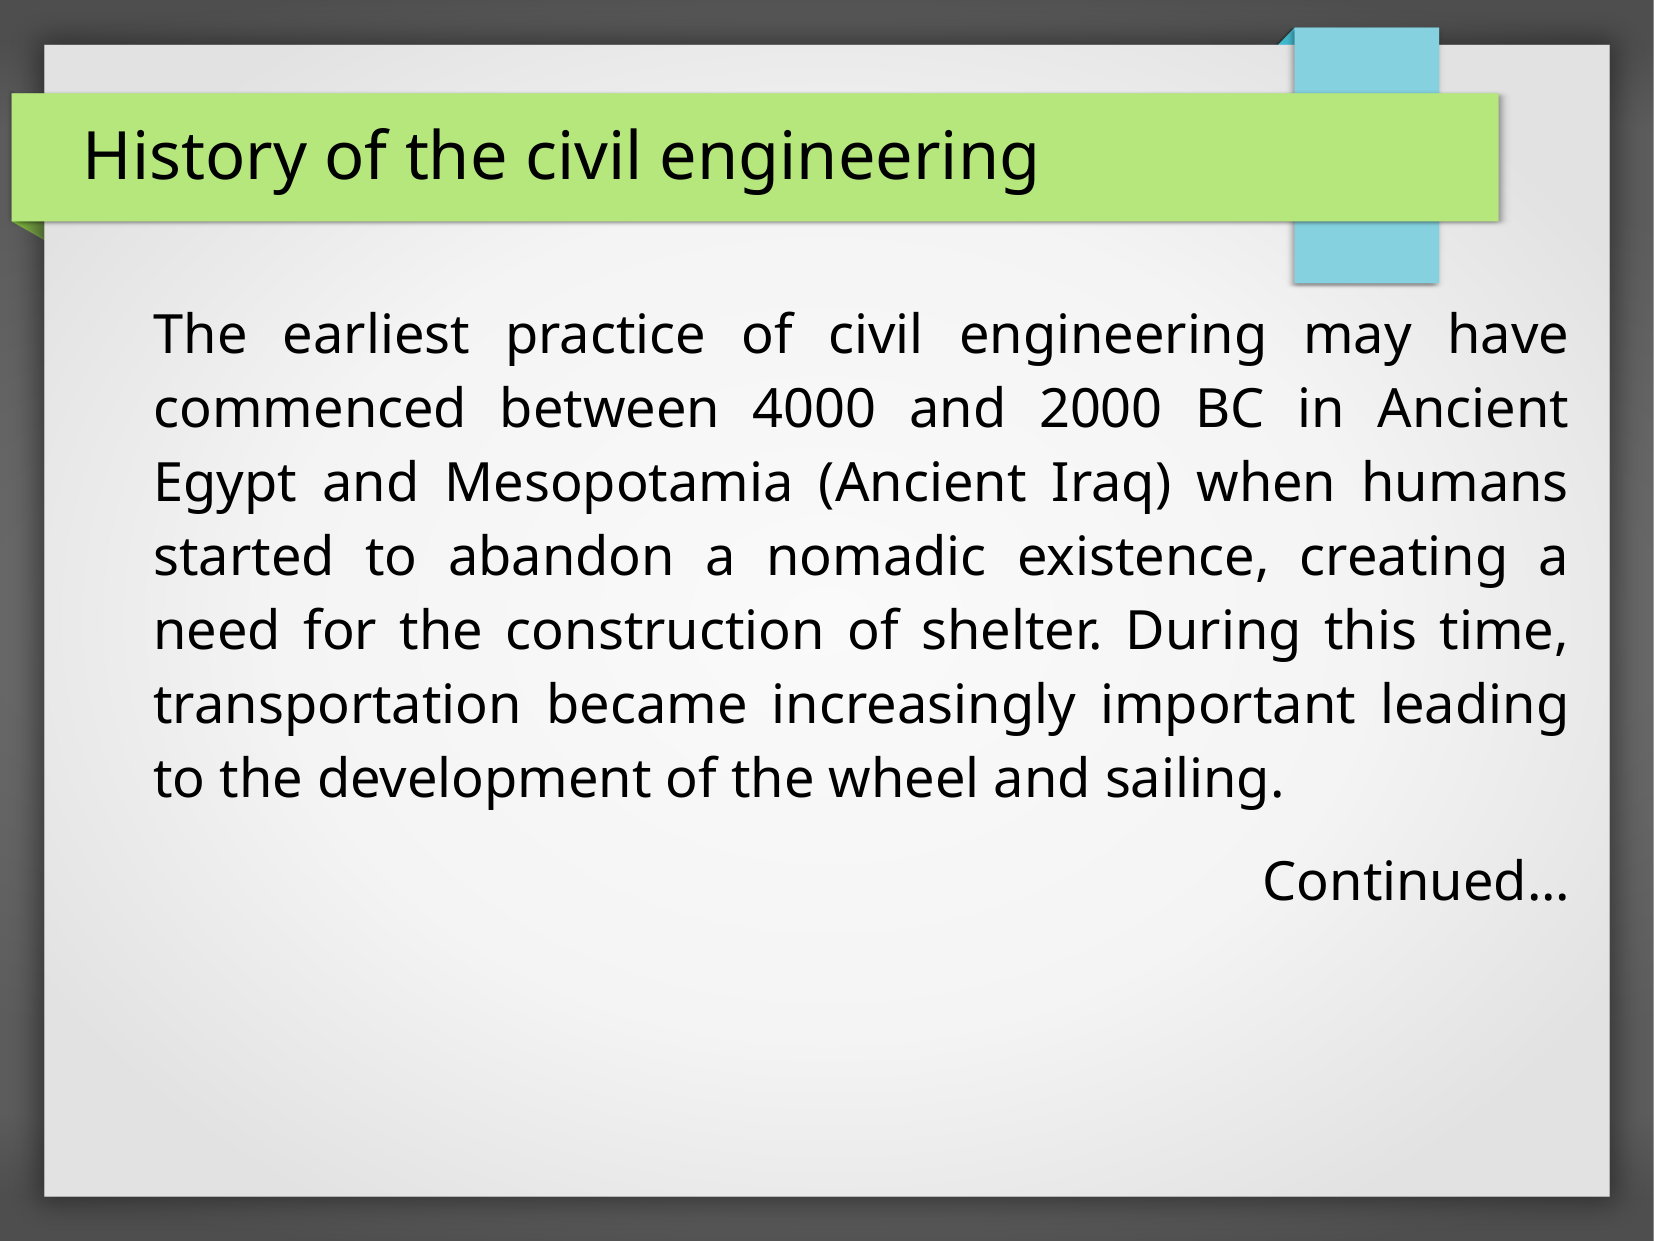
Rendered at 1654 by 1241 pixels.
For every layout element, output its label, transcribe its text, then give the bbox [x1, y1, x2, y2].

list The earliest practice of civil engineering may have commenced between 4000 and 2000 BC in Ancient Egypt and Mesopotamia (Ancient Iraq) when humans started to abandon a nomadic existence, creating a need for the construction of shelter. During this time, transportation became increasingly important leading to the development of the wheel and sailing. Continued... [82, 295, 1571, 1015]
picture [0, 0, 1654, 1241]
title History of the civil engineering [82, 86, 1264, 221]
